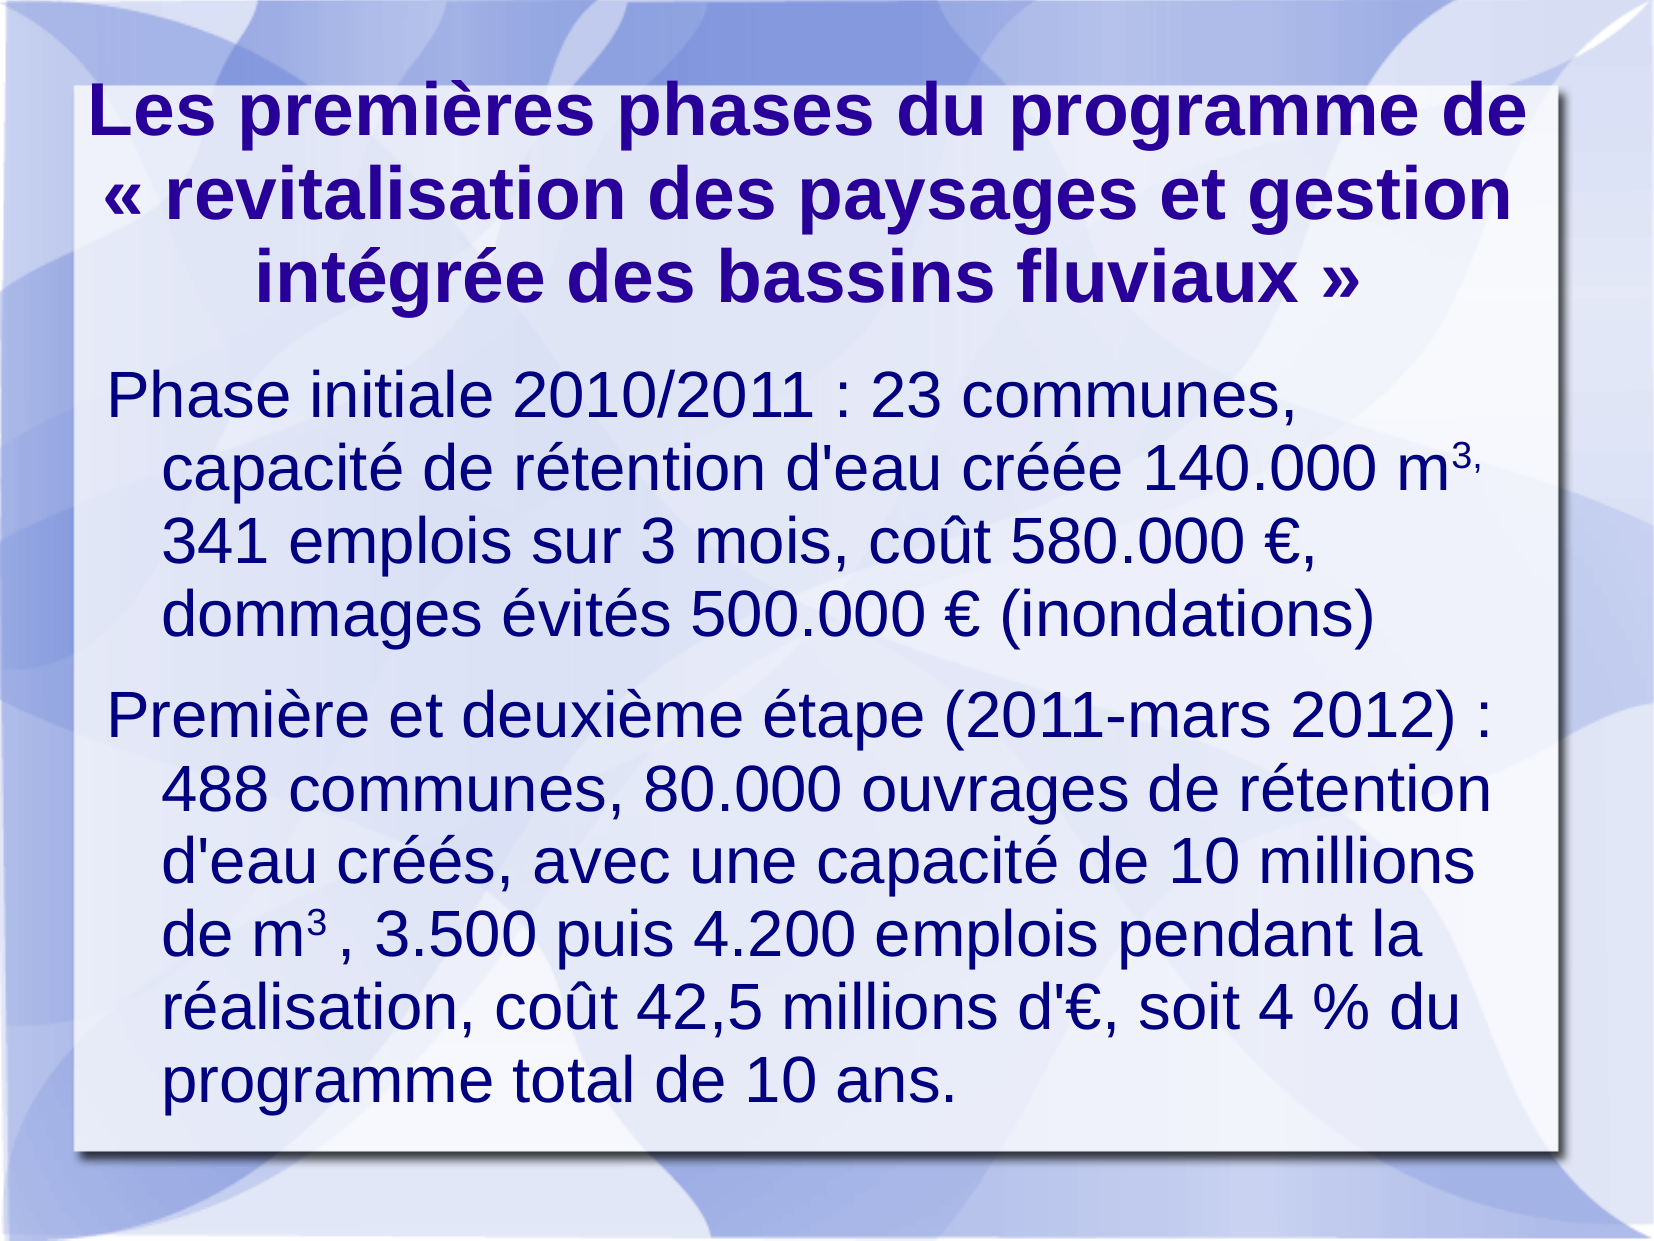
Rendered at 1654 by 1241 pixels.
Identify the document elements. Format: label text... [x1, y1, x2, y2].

title Les premières phases du programme de « revitalisation des paysages et gestion intégrée des bassins fluviaux » [82, 68, 1536, 320]
list Phase initiale 2010/2011 : 23 communes, capacité de rétention d'eau créée 140.000 m3, 341 emplois sur 3 mois, coût 580.000 €, dommages évités 500.000 € (inondations) Première et deuxième étape (2011-mars 2012) : 488 communes, 80.000 ouvrages de rétention d'eau créés, avec une capacité de 10 millions de m3 , 3.500 puis 4.200 emplois pendant la réalisation, coût 42,5 millions d'€, soit 4 % du programme total de 10 ans. [106, 354, 1536, 1123]
picture [0, 0, 1654, 1241]
